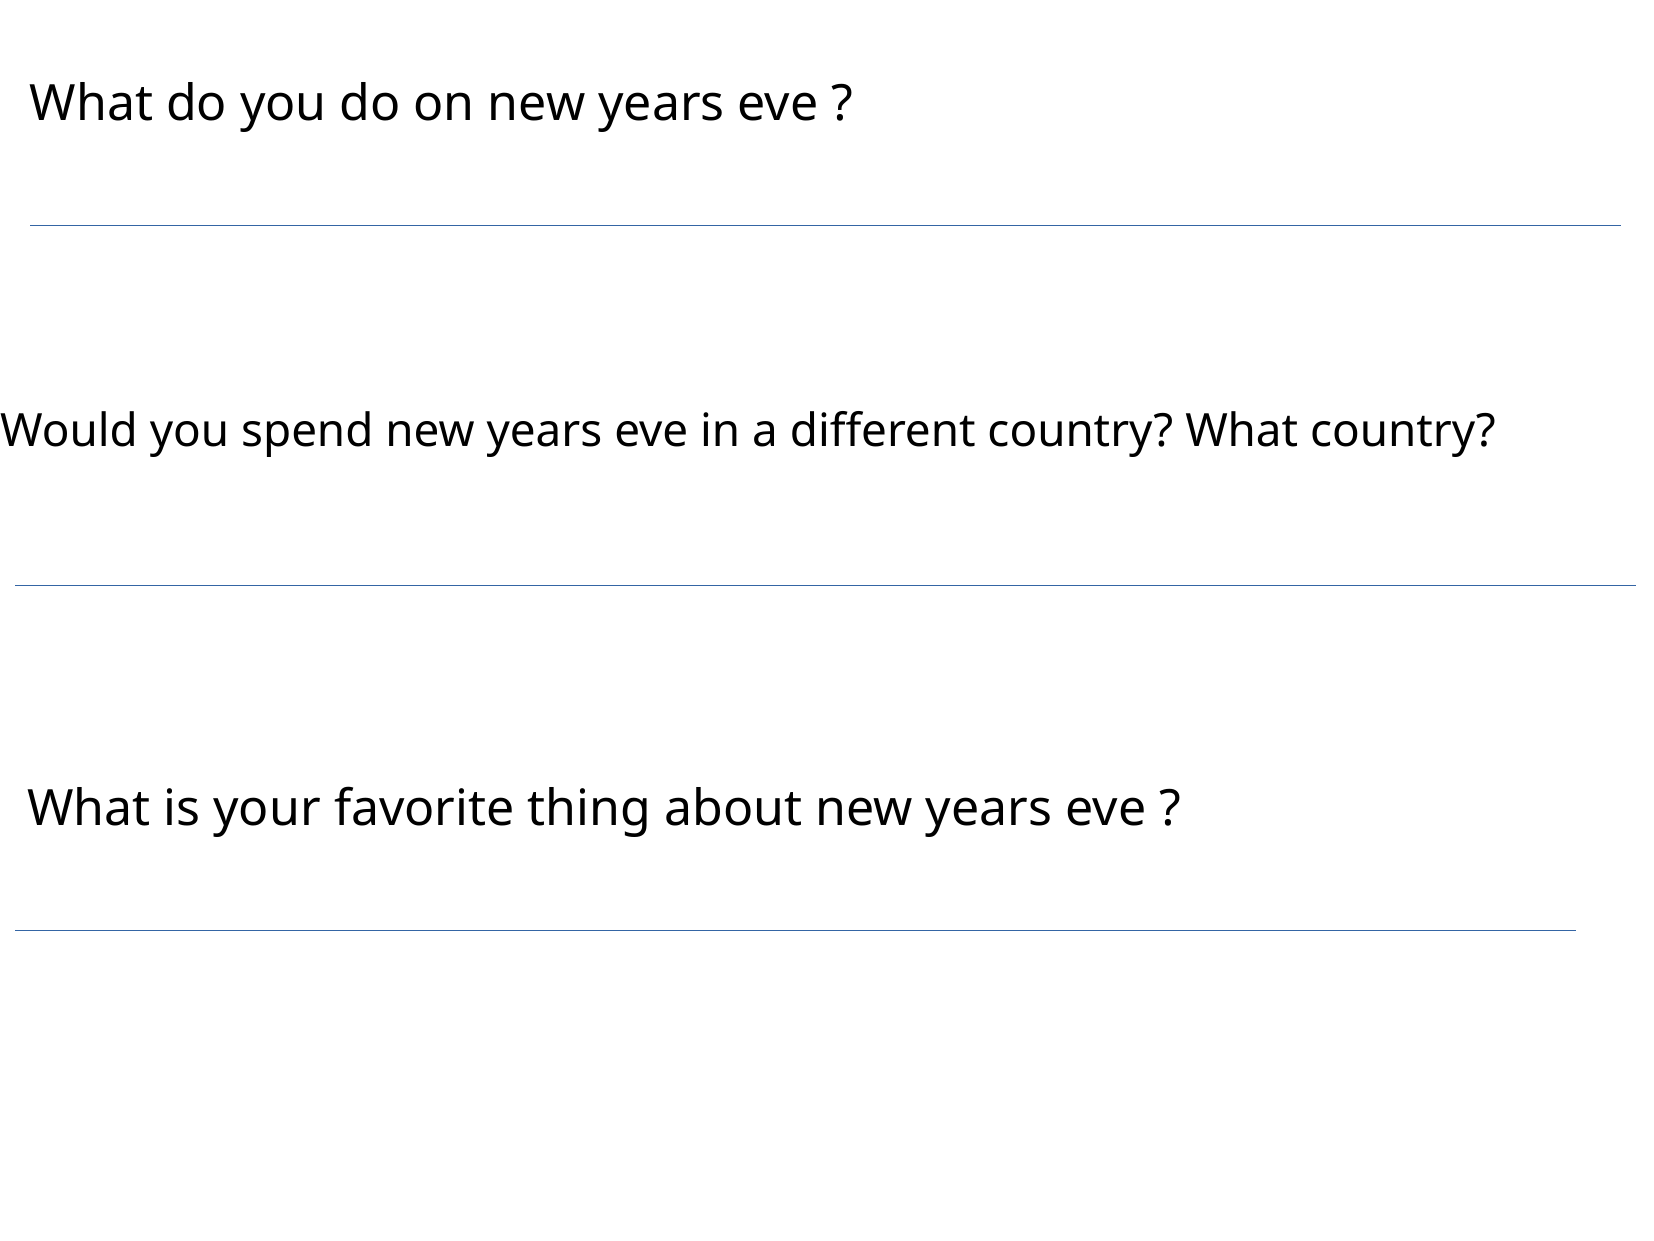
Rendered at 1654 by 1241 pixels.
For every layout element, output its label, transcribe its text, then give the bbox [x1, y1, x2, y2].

text_box What do you do on new years eve ? [15, 60, 1366, 141]
text_box Would you spend new years eve in a different country? What country? [0, 390, 1606, 465]
text_box What is your favorite thing about new years eve ? [12, 765, 1261, 846]
